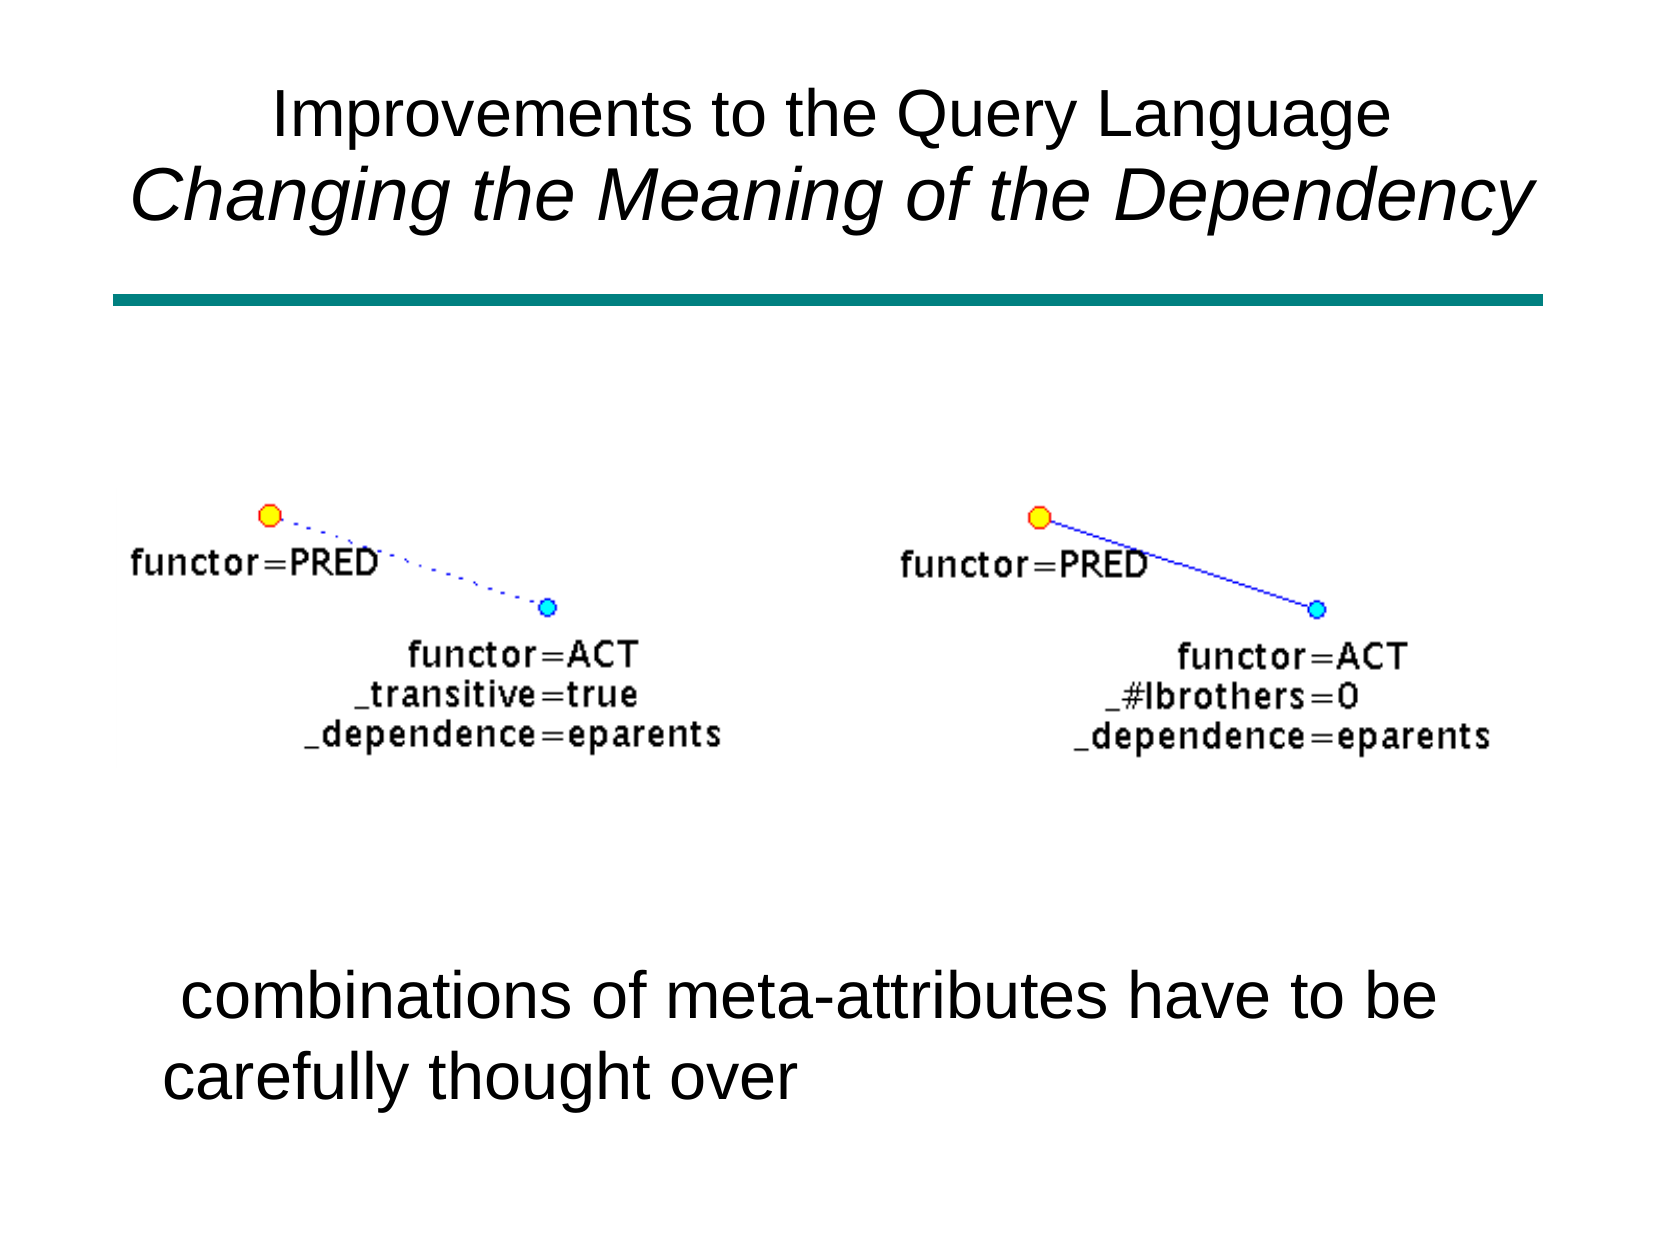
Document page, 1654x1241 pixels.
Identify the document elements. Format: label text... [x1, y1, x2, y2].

picture [887, 490, 1506, 768]
picture [115, 488, 739, 768]
title Improvements to the Query Language Changing the Meaning of the Dependency [88, 42, 1577, 268]
text_box combinations of meta-attributes have to be carefully thought over [147, 944, 1517, 1152]
